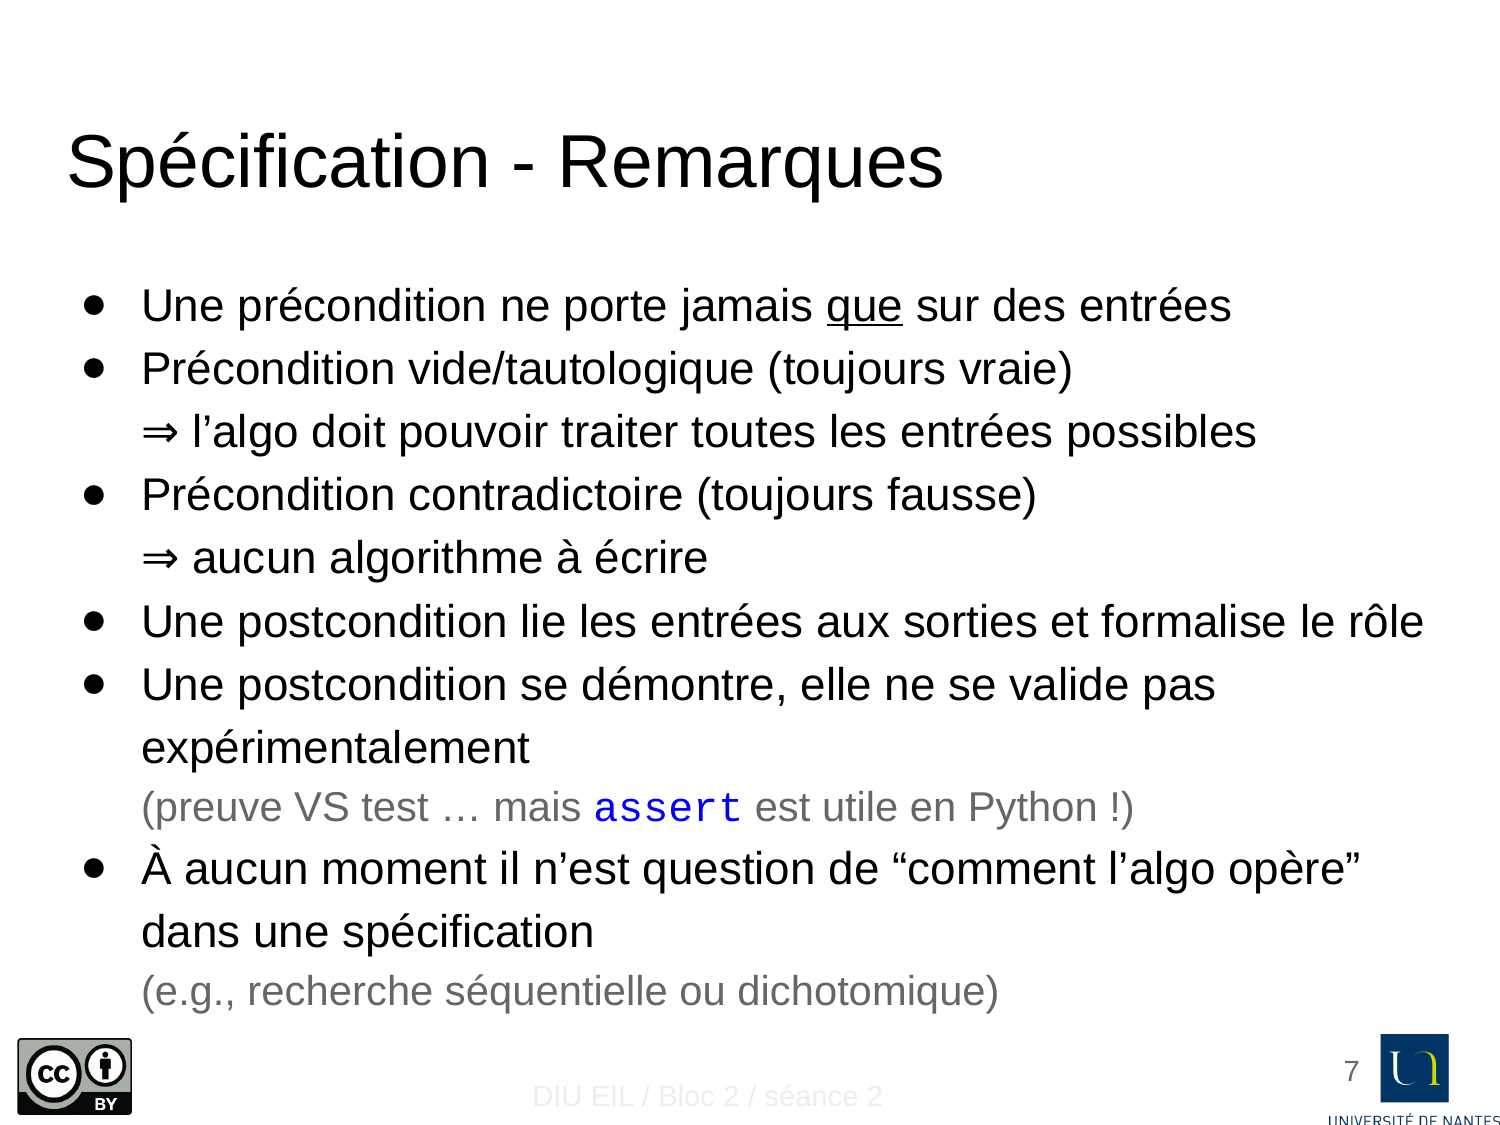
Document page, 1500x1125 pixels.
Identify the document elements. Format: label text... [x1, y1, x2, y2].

title Spécification - Remarques [51, 97, 1449, 223]
picture [1329, 1034, 1500, 1125]
list Une précondition ne porte jamais que sur des entrées Précondition vide/tautologique (toujours vraie) ⇒ l’algo doit pouvoir traiter toutes les entrées possibles Précondition contradictoire (toujours fausse) ⇒ aucun algorithme à écrire Une postcondition lie les entrées aux sorties et formalise le rôle Une postcondition se démontre, elle ne se valide pas expérimentalement (preuve VS test … mais assert est utile en Python !) À aucun moment il n’est question de “comment l’algo opère” dans une spécification (e.g., recherche séquentielle ou dichotomique) [51, 252, 1449, 1064]
slide_number <numéro> [1284, 1038, 1375, 1102]
picture [17, 1038, 132, 1115]
